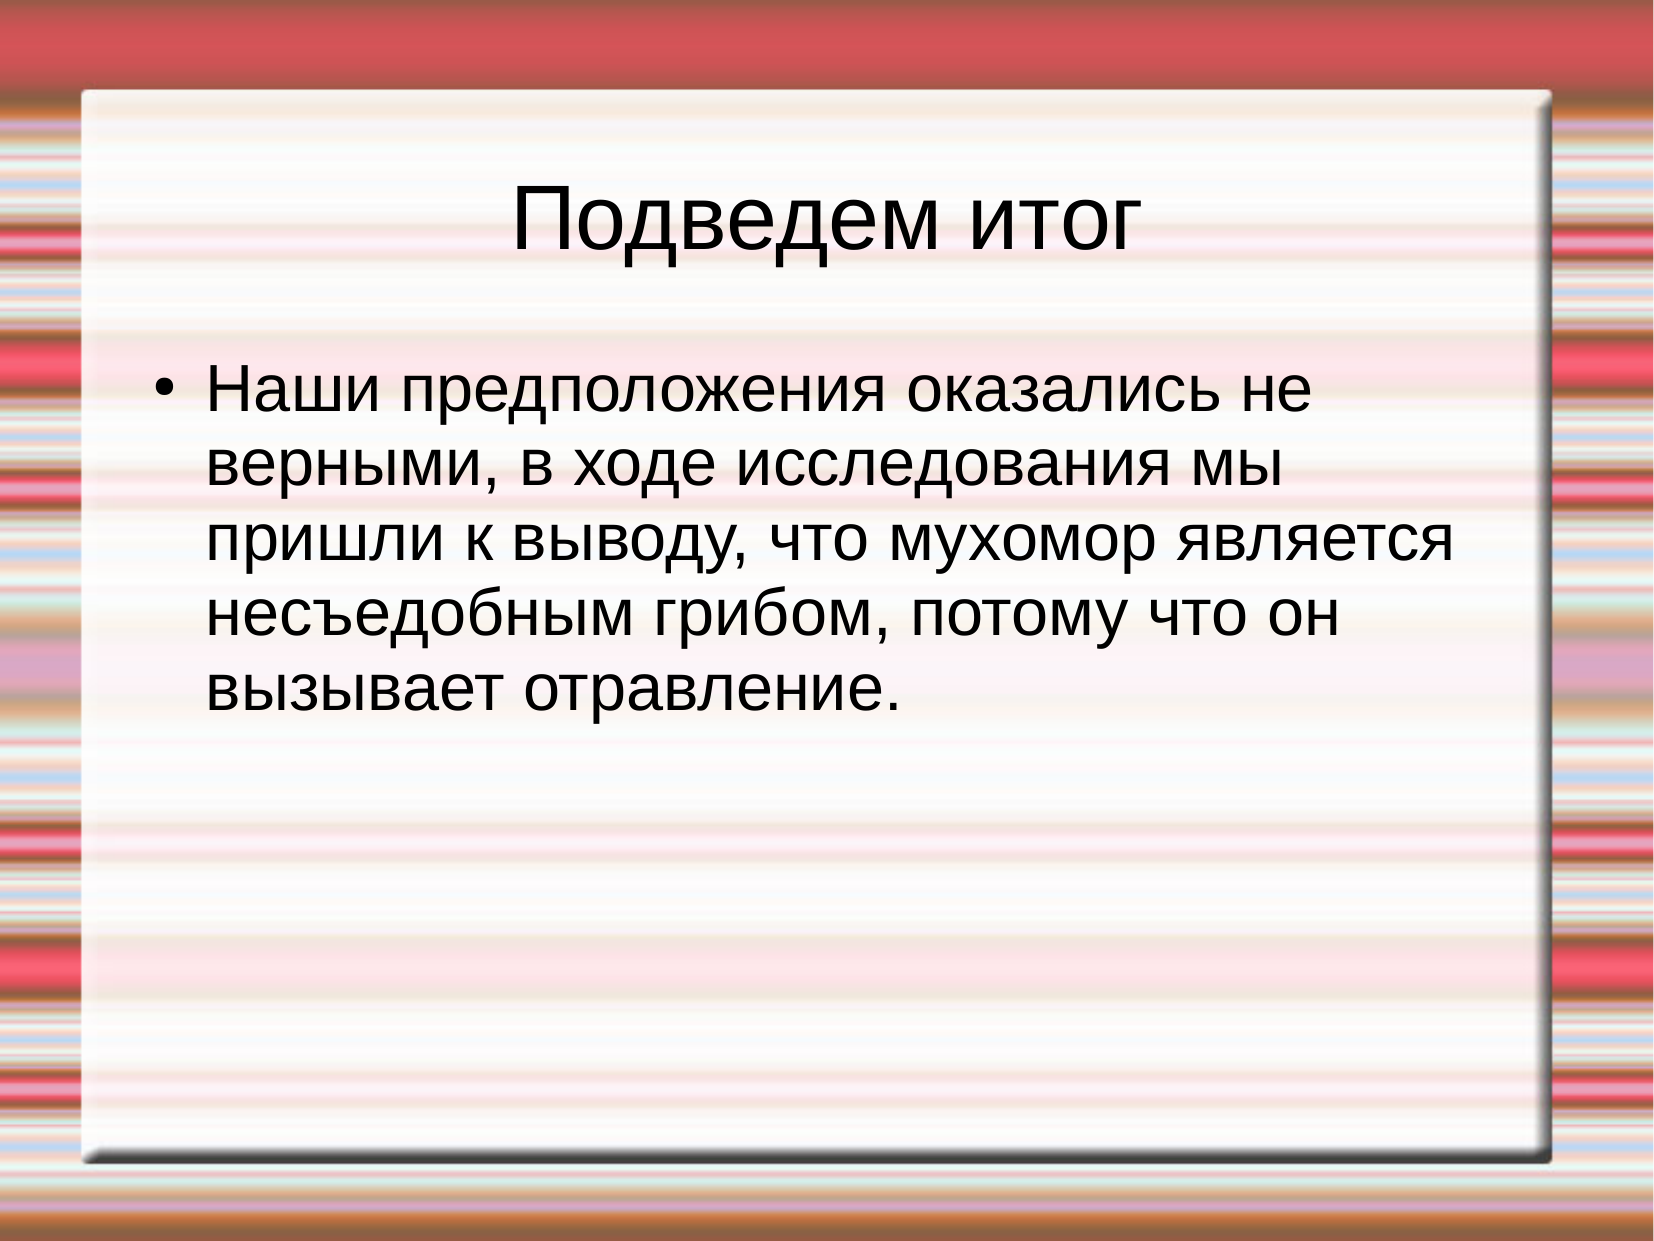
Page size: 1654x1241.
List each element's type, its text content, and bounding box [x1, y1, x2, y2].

list Наши предположения оказались не верными, в ходе исследования мы пришли к выводу, что мухомор является несъедобным грибом, потому что он вызывает отравление. [134, 350, 1516, 1170]
picture [0, 0, 1654, 1241]
title Подведем итог [121, 114, 1534, 322]
